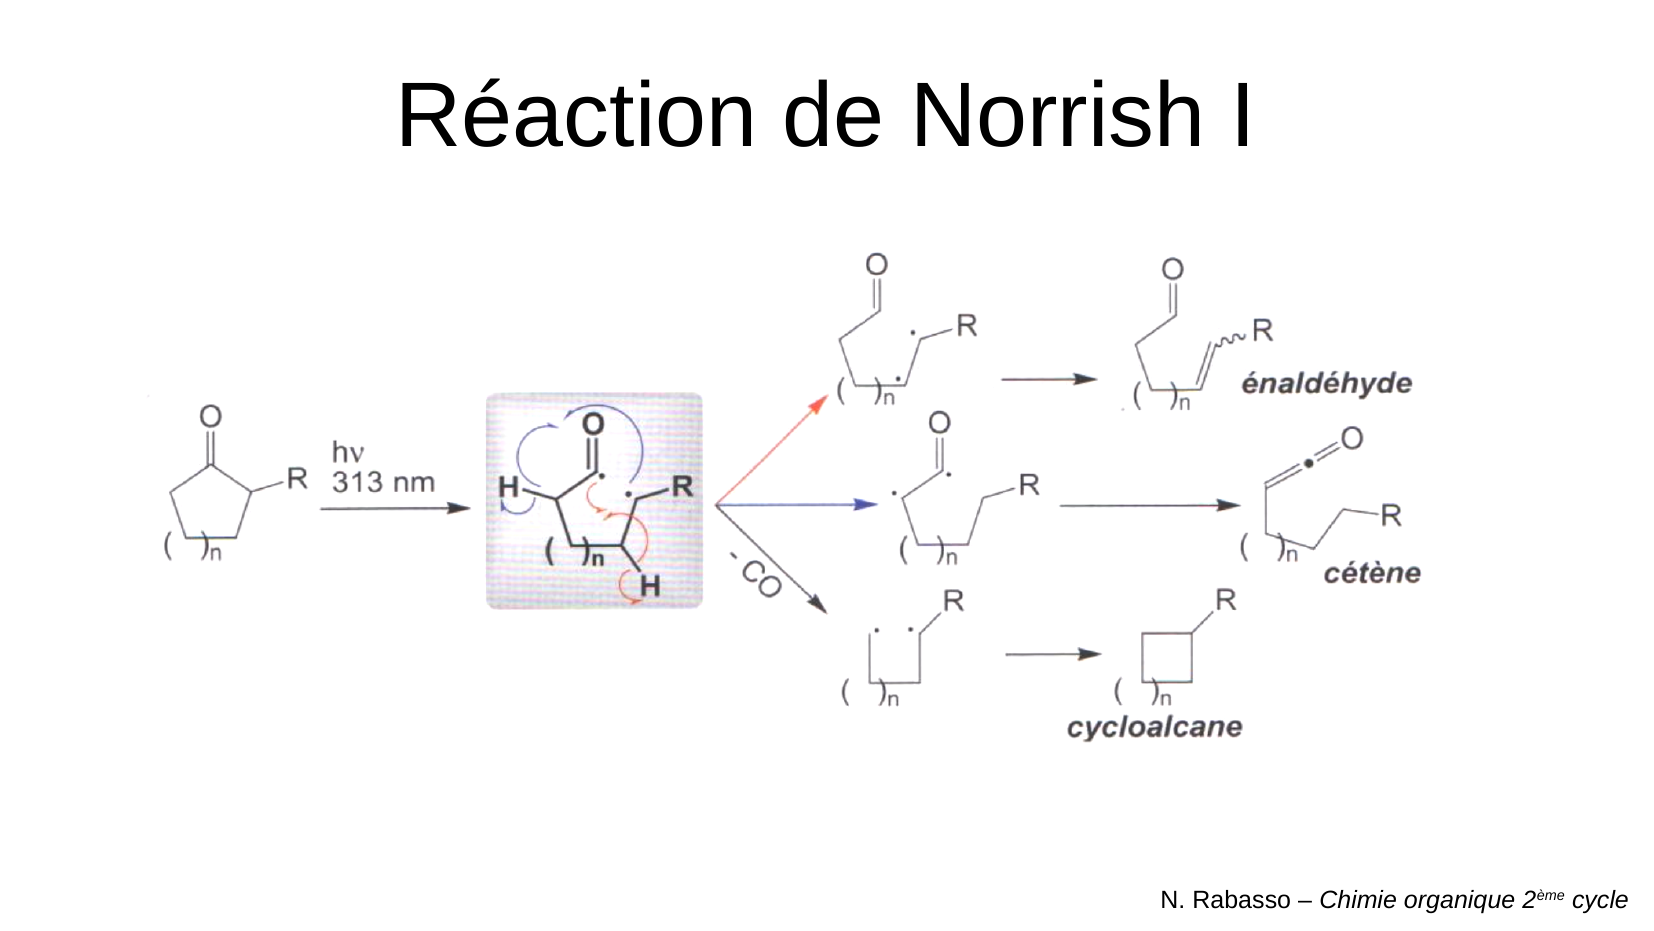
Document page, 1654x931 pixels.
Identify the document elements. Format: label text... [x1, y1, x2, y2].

title Réaction de Norrish I [82, 37, 1571, 193]
picture [135, 230, 1489, 768]
text_box N. Rabasso – Chimie organique 2ème cycle [1145, 878, 1654, 922]
